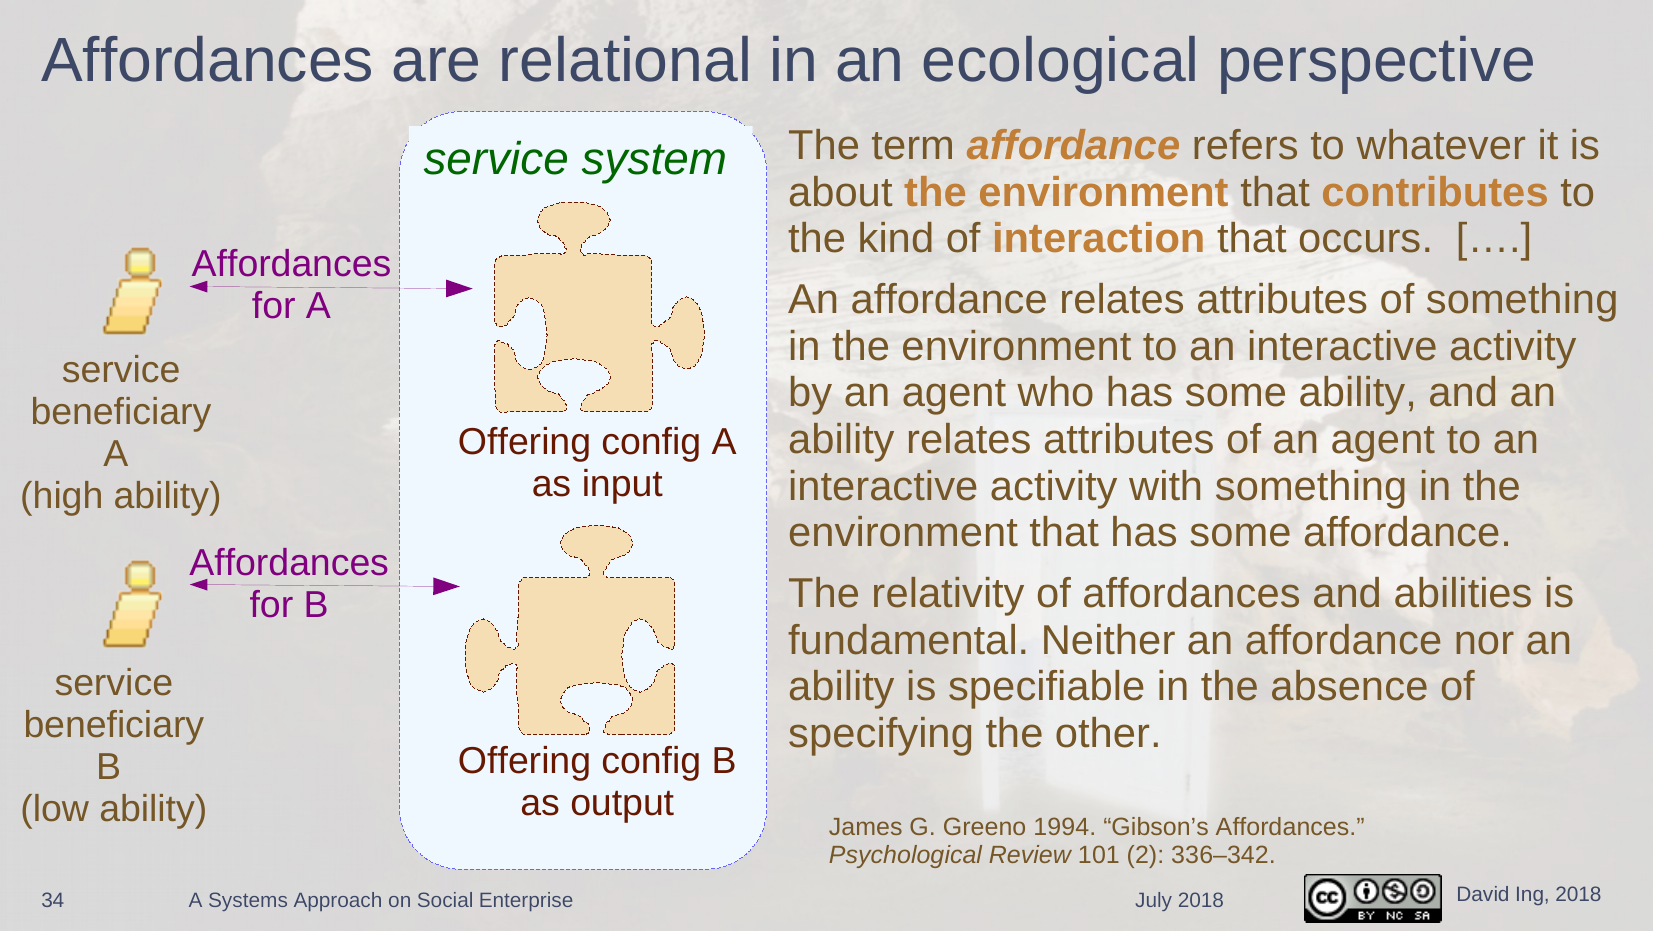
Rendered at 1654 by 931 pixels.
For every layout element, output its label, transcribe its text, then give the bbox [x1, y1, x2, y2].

text_box service beneficiary B (low ability) [5, 654, 265, 838]
table_cell Pursuits: [0, 0, 1653, 931]
text_box Affordances for A [176, 235, 437, 334]
text_box The term affordance refers to whatever it is about the environment that contributes to the kind of interaction that occurs. [….] An affordance relates attributes of something in the environment to an interactive activity by an agent who has some ability, and an ability relates attributes of an agent to an interactive activity with something in the environment that has some affordance. The relativity of affordances and abilities is fundamental. Neither an affordance nor an ability is specifiable in the absence of specifying the other. [773, 114, 1643, 766]
text_box [399, 134, 767, 870]
text_box Affordances for B [174, 533, 434, 633]
text_box James G. Greeno 1994. “Gibson’s Affordances.” Psychological Review 101 (2): 336–342. [828, 813, 1457, 870]
text_box [421, 111, 746, 126]
picture [85, 242, 185, 341]
picture [1304, 874, 1442, 923]
text_box Offering config A as input [443, 413, 766, 513]
title Affordances are relational in an ecological perspective [41, 30, 1613, 126]
text_box service beneficiary A (high ability) [5, 341, 265, 525]
text_box service system [408, 126, 753, 193]
picture [85, 555, 185, 654]
text_box Offering config B as output [443, 732, 762, 832]
